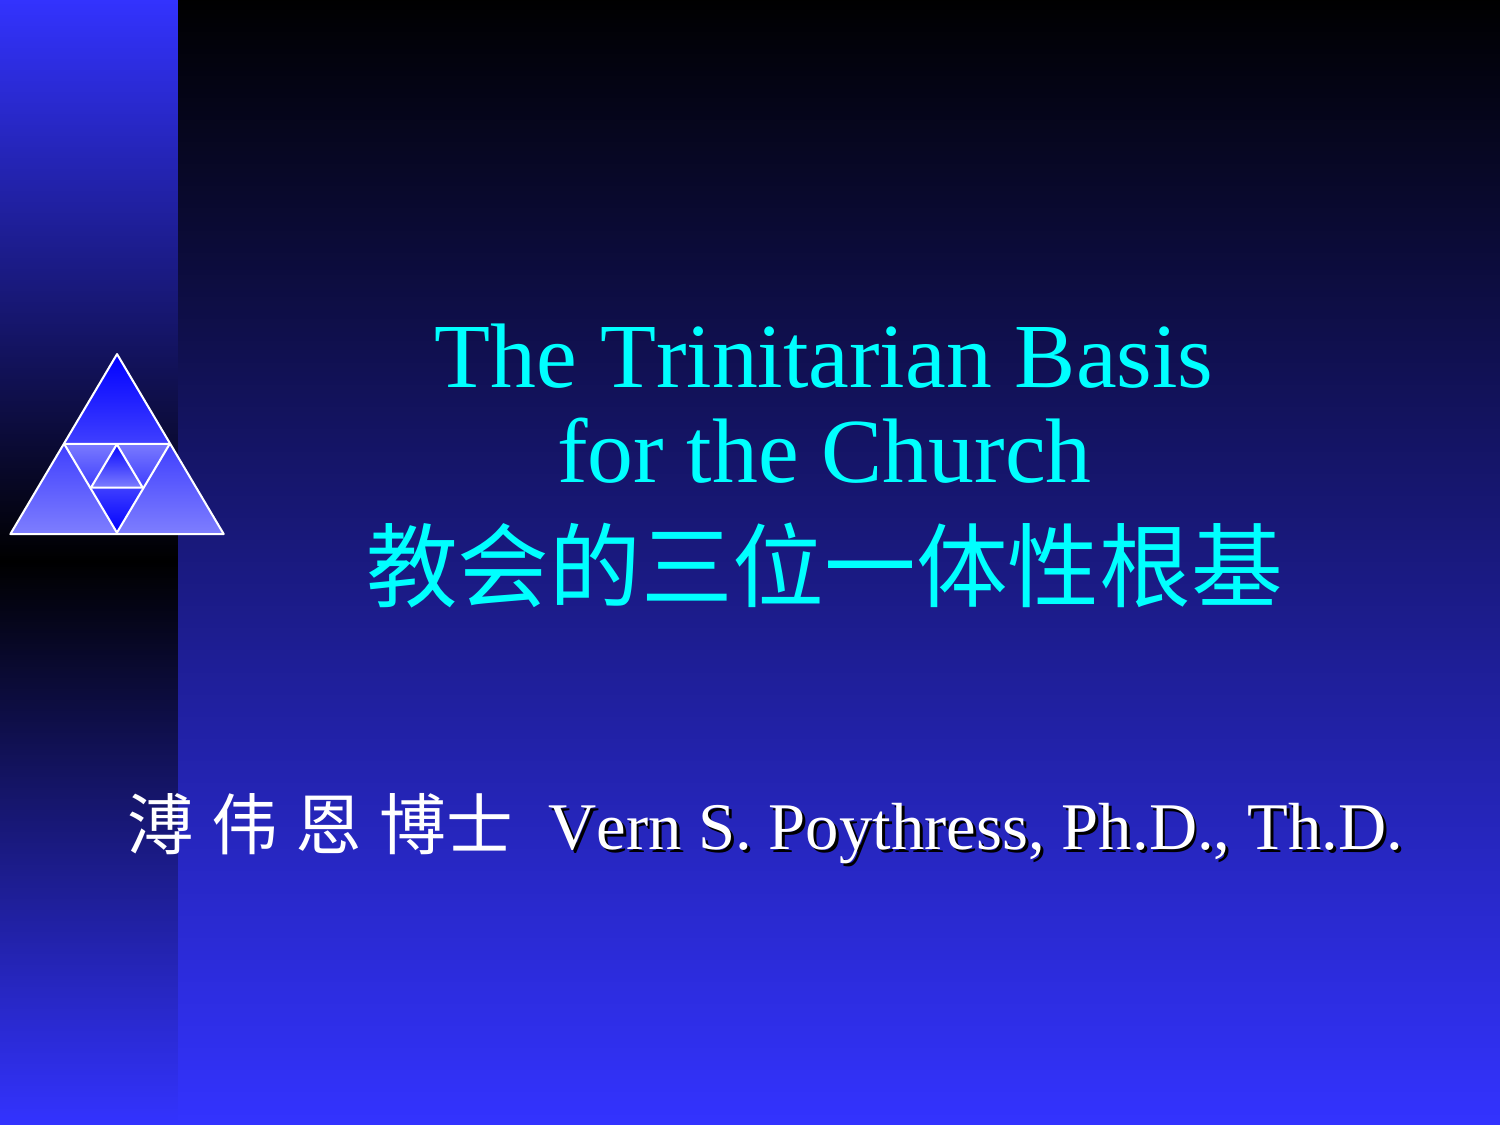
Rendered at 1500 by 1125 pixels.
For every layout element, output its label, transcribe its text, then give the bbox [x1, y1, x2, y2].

title The Trinitarian Basis for the Church 教会的三位一体性根基 [187, 306, 1463, 632]
subtitle 溥 伟 恩 博士 Vern S. Poythress, Ph.D., Th.D. [106, 675, 1426, 966]
